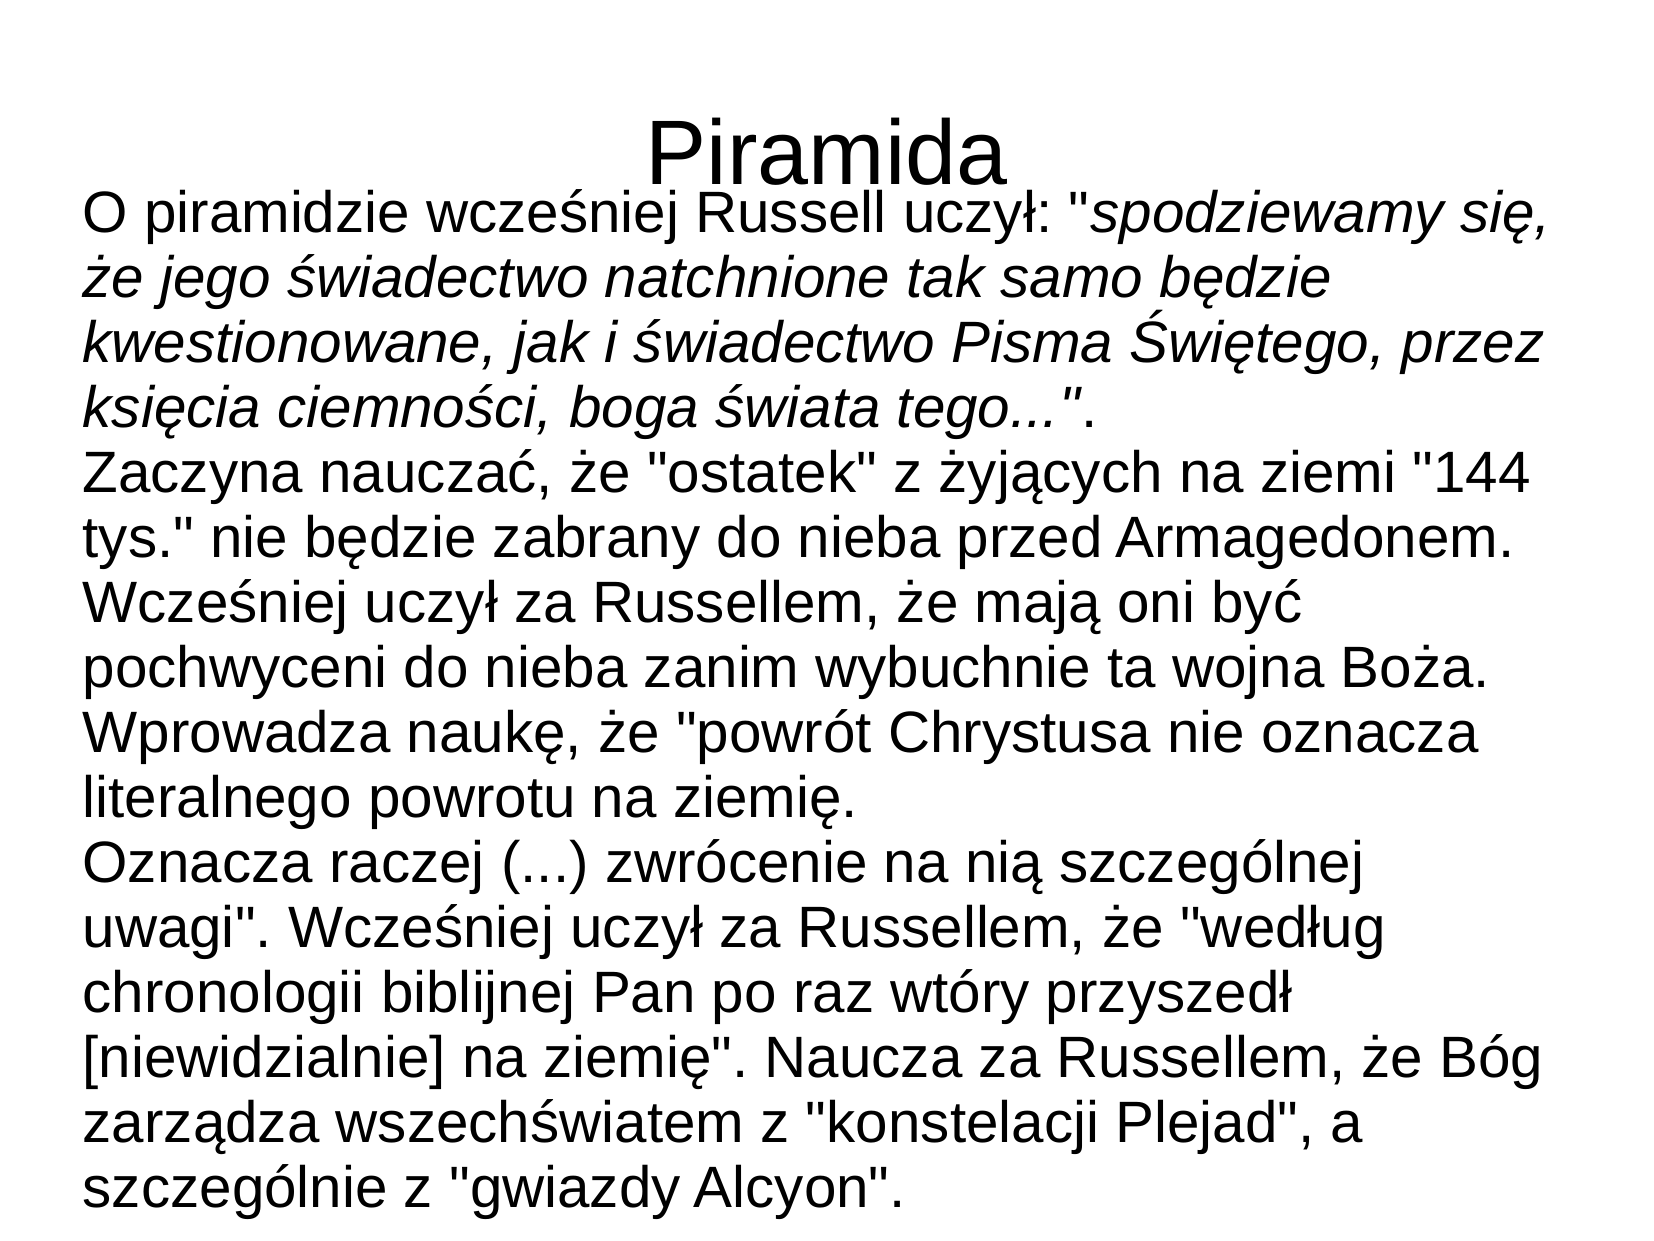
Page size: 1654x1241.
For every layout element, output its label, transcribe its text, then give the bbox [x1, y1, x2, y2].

title Piramida [82, 56, 1571, 181]
subtitle O piramidzie wcześniej Russell uczył: "spodziewamy się, że jego świadectwo natchnione tak samo będzie kwestionowane, jak i świadectwo Pisma Świętego, przez księcia ciemności, boga świata tego...". Zaczyna nauczać, że "ostatek" z żyjących na ziemi "144 tys." nie będzie zabrany do nieba przed Armagedonem. Wcześniej uczył za Russellem, że mają oni być pochwyceni do nieba zanim wybuchnie ta wojna Boża. Wprowadza naukę, że "powrót Chrystusa nie oznacza literalnego powrotu na ziemię. Oznacza raczej (...) zwrócenie na nią szczególnej uwagi". Wcześniej uczył za Russellem, że "według chronologii biblijnej Pan po raz wtóry przyszedł [niewidzialnie] na ziemię". Naucza za Russellem, że Bóg zarządza wszechświatem z "konstelacji Plejad", a szczególnie z "gwiazdy Alcyon". [82, 181, 1571, 1218]
